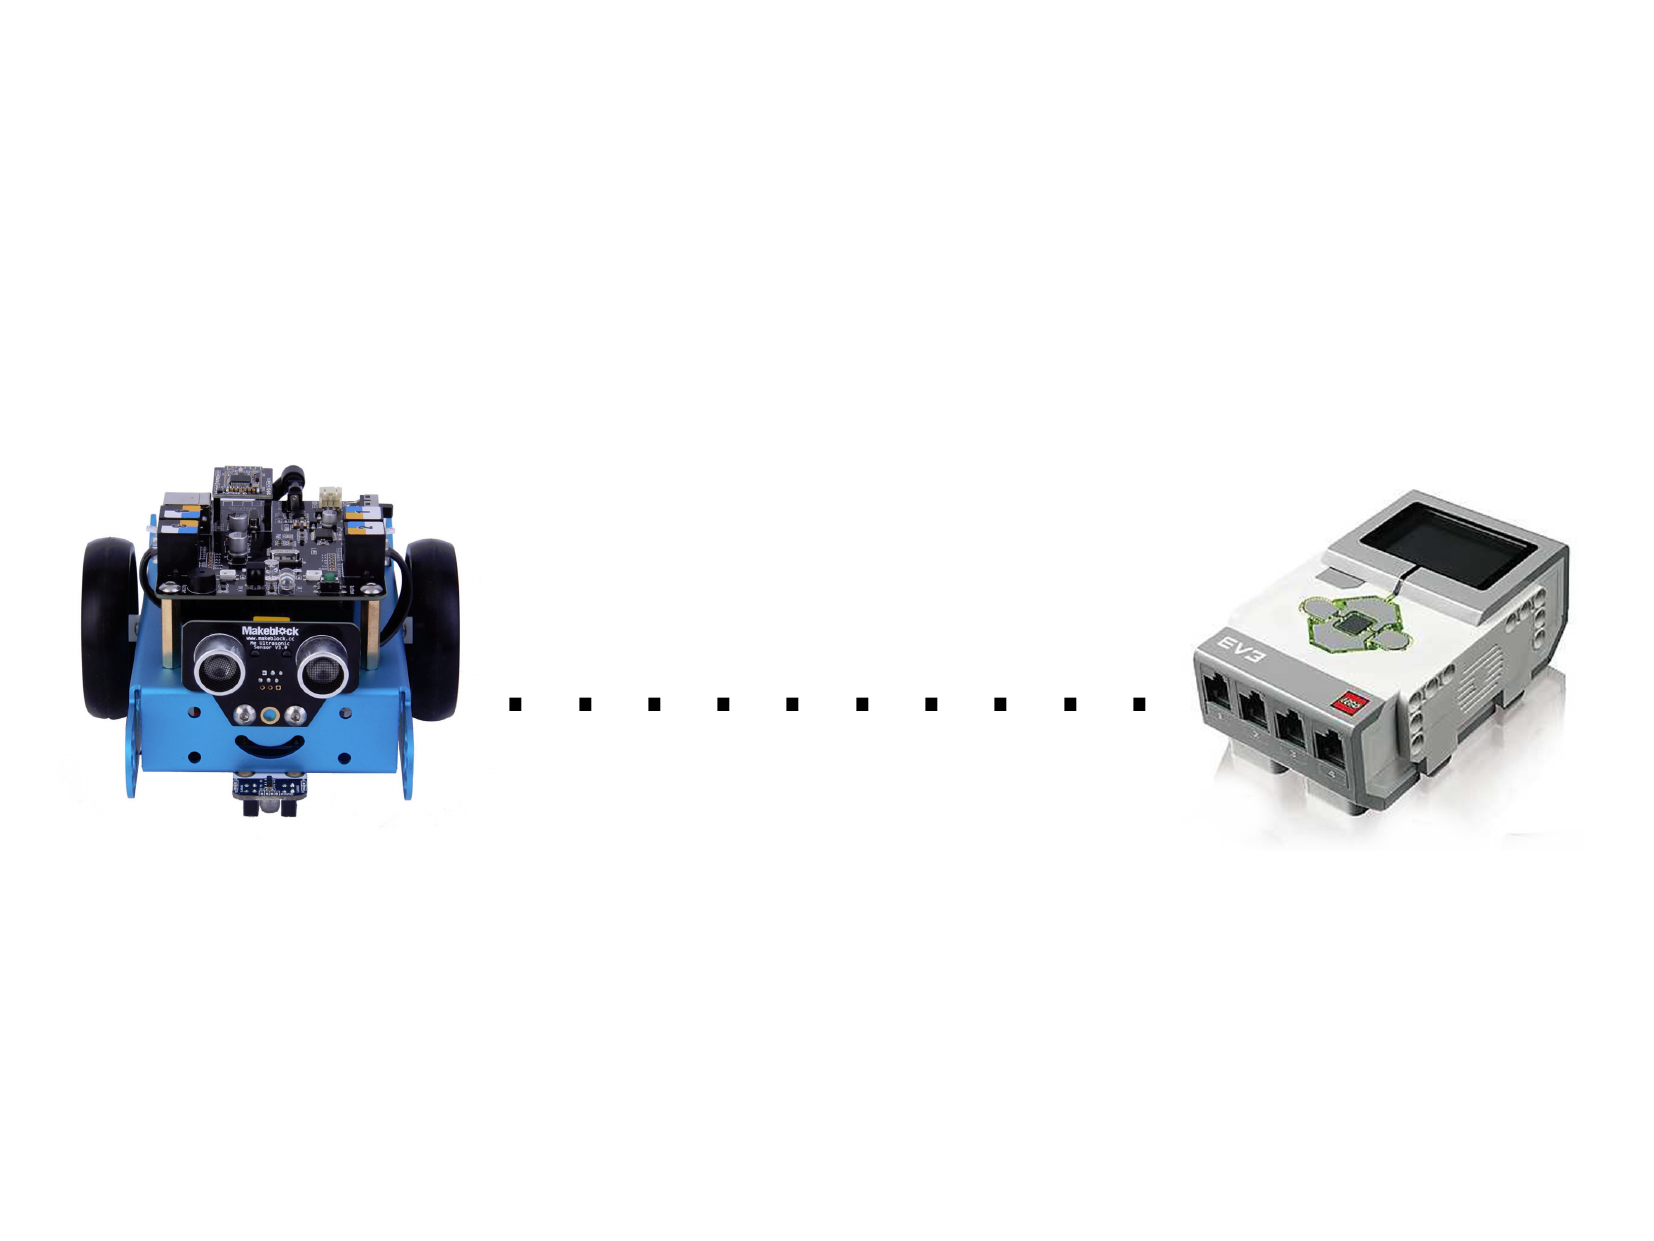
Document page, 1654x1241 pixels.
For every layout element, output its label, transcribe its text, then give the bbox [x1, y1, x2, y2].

picture [45, 411, 497, 863]
picture [1182, 467, 1583, 851]
text_box . . . . . . . . . . [484, 590, 1183, 885]
